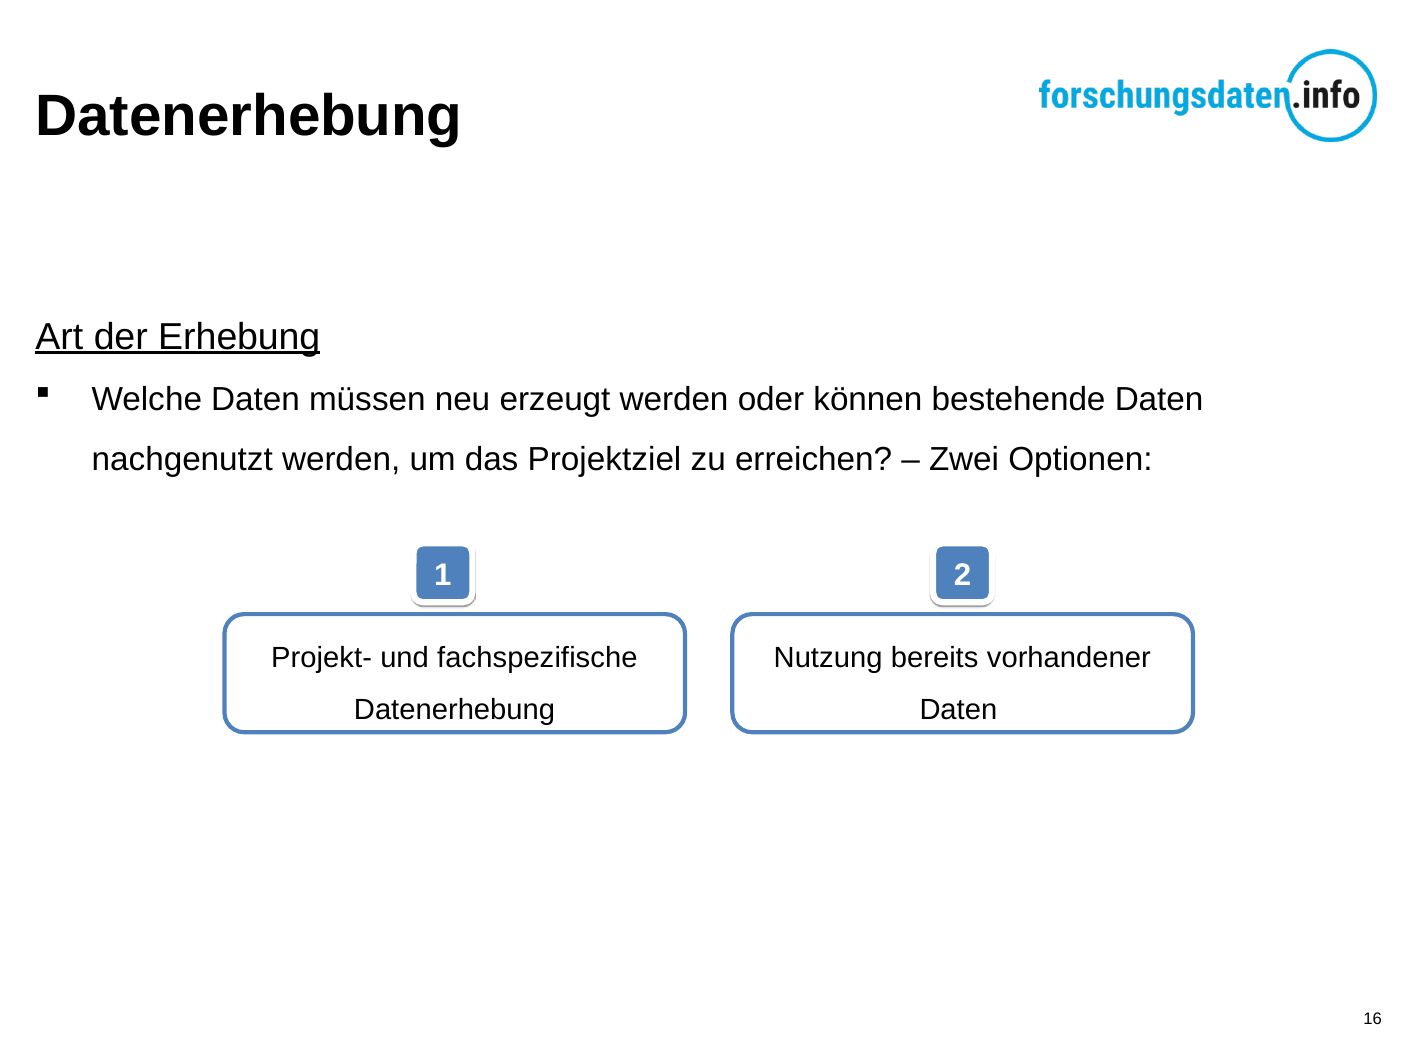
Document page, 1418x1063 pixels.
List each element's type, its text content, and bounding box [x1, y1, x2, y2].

slide_number <Nummer> [1015, 1003, 1382, 1028]
text_box 1 [413, 543, 473, 603]
picture [1342, 107, 1377, 142]
text_box 2 [933, 543, 993, 603]
title Datenerhebung [35, 76, 1052, 254]
list Art der Erhebung Welche Daten müssen neu erzeugt werden oder können bestehende Daten nachgenutzt werden, um das Projektziel zu erreichen? – Zwei Optionen: [35, 289, 1382, 934]
picture [1058, 93, 1062, 103]
text_box Projekt- und fachspezifische Datenerhebung [224, 614, 686, 733]
picture [1339, 49, 1377, 85]
text_box Nutzung bereits vorhandener Daten [732, 614, 1194, 733]
picture [1039, 49, 1372, 142]
